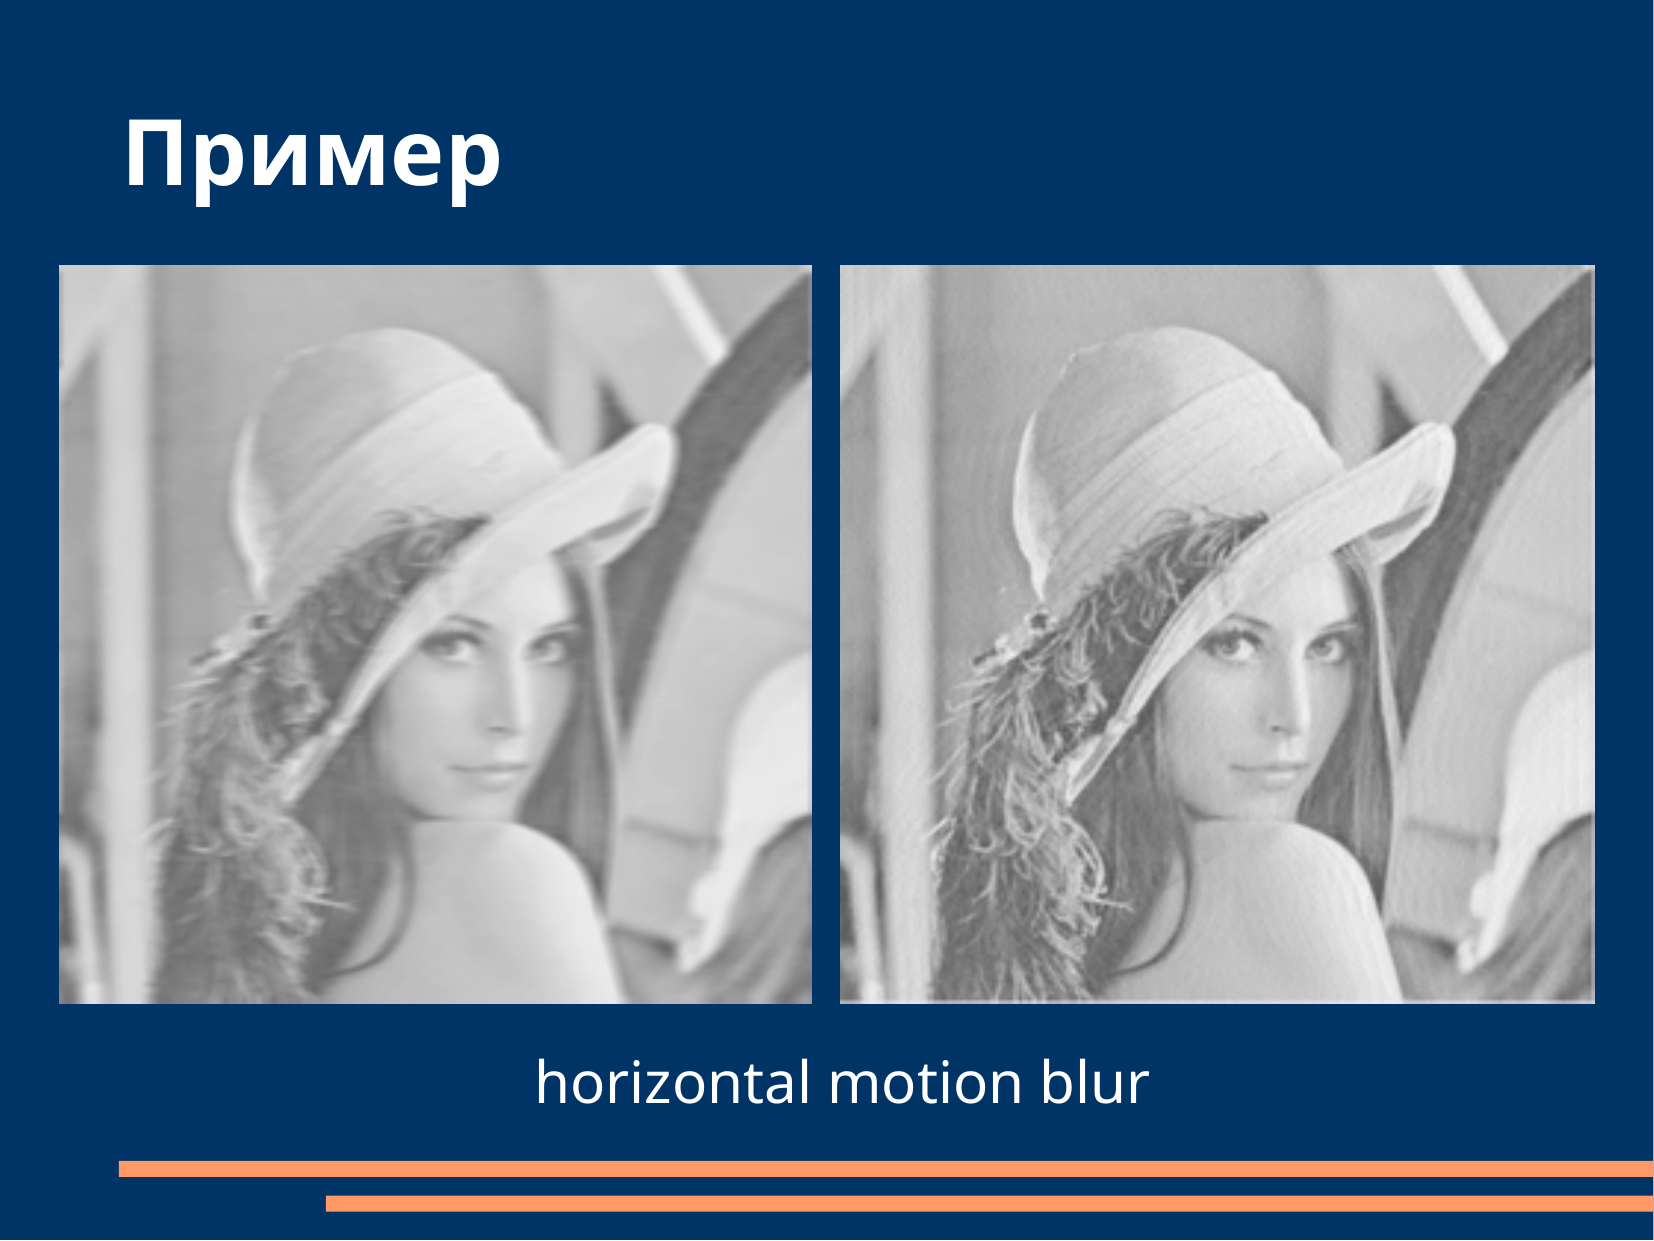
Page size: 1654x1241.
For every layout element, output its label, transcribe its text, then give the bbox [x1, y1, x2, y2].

picture [59, 265, 812, 1004]
text_box horizontal motion blur [519, 1033, 1170, 1119]
title Пример [121, 46, 1534, 254]
picture [840, 265, 1595, 1004]
